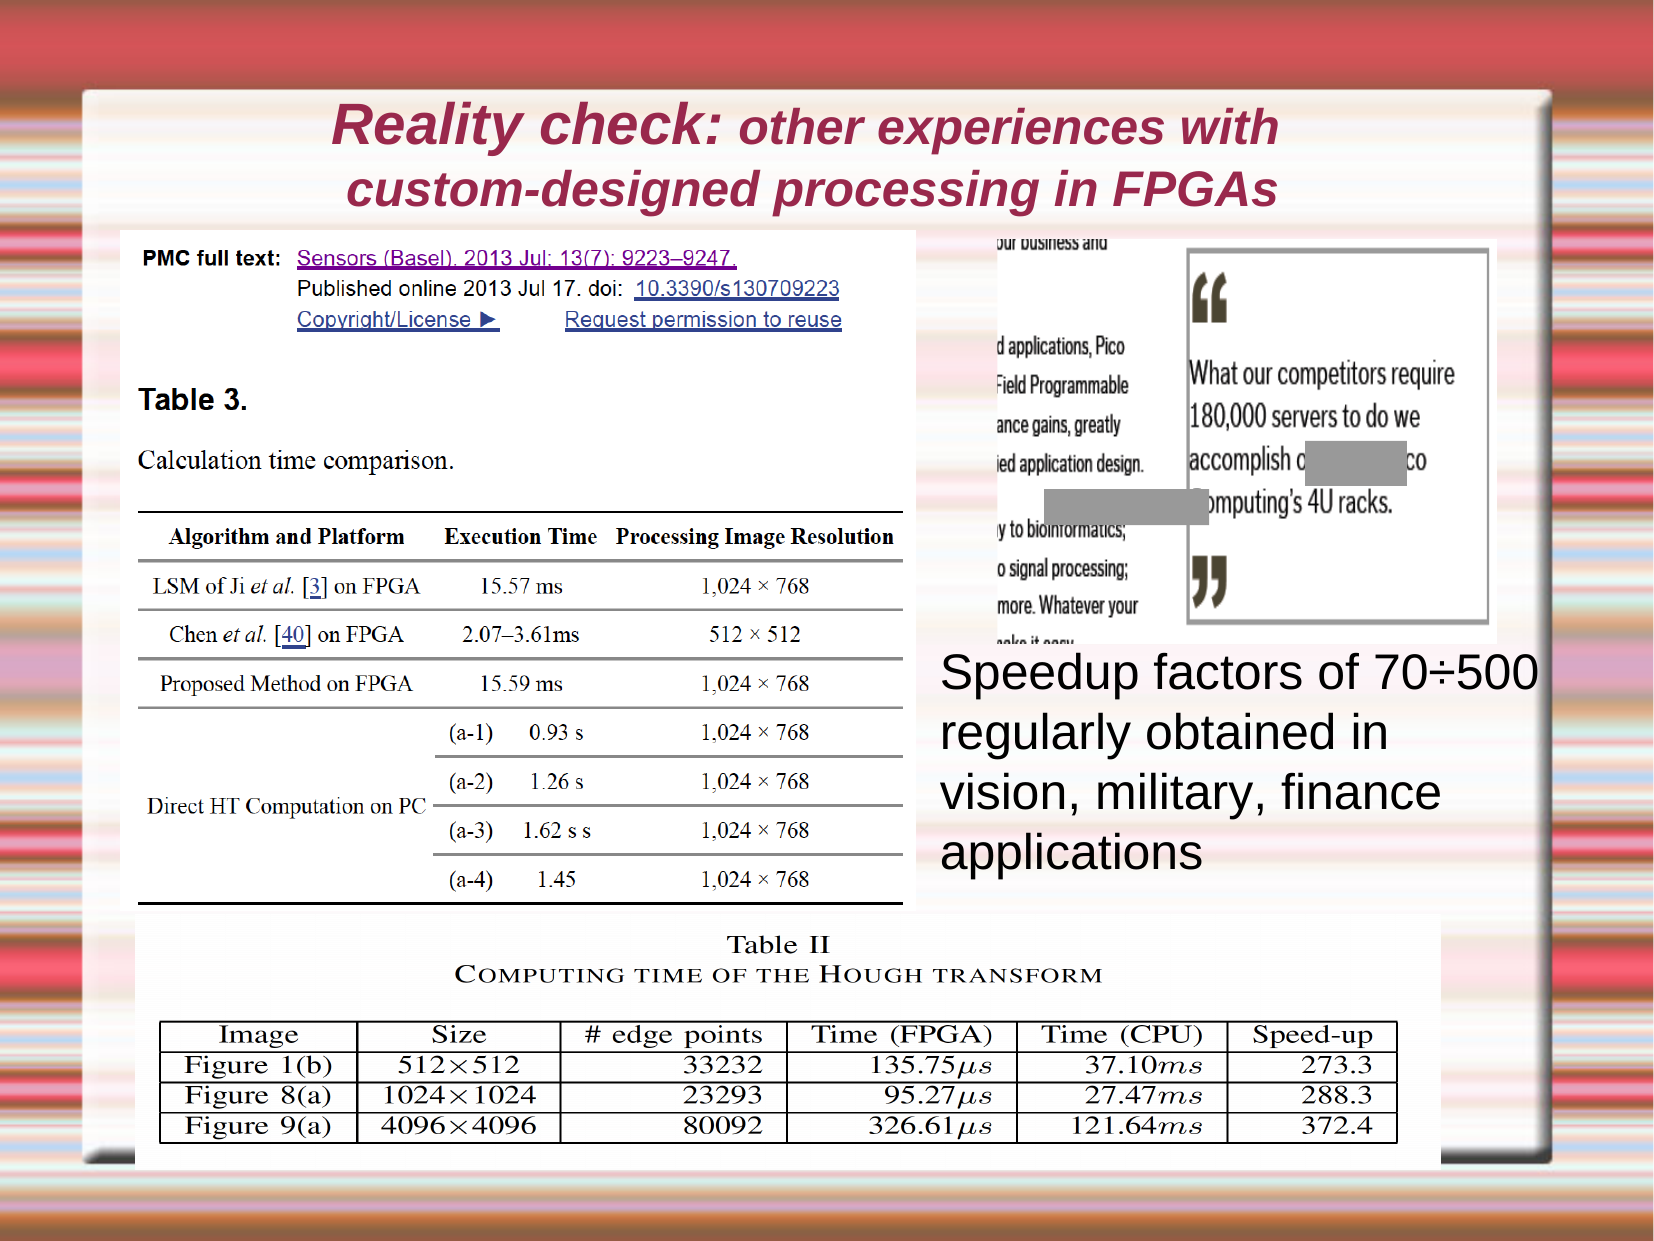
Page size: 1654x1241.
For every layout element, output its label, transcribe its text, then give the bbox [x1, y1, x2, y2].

title Reality check: other experiences with custom-designed processing in FPGAs [45, 99, 1567, 205]
text_box [1305, 440, 1407, 486]
text_box Speedup factors of 70÷500 regularly obtained in vision, military, finance applications [925, 632, 1561, 871]
text_box [1044, 489, 1210, 526]
picture [0, 0, 1654, 1241]
